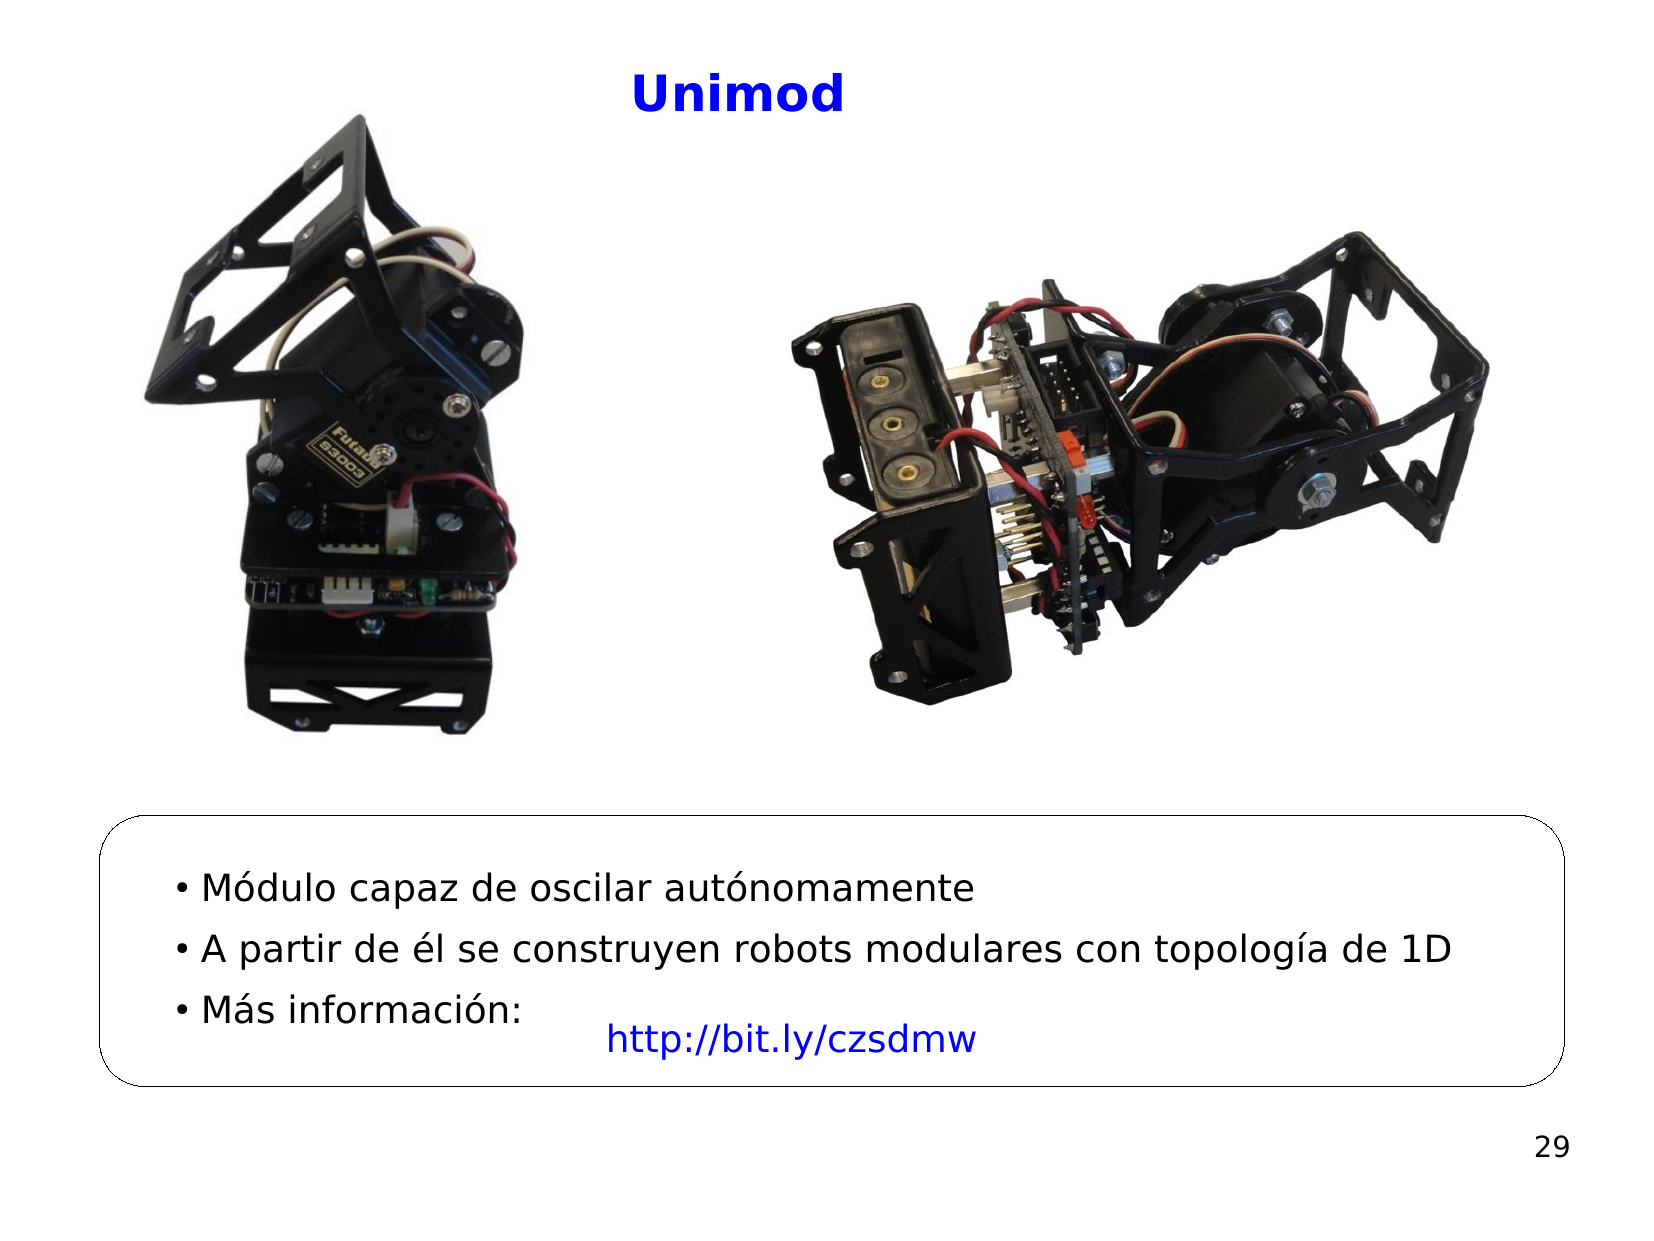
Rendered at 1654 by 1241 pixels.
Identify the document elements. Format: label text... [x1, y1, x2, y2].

picture [764, 210, 1510, 724]
text_box Unimod [616, 57, 862, 131]
text_box http://bit.ly/czsdmw [591, 1010, 994, 1072]
picture [83, 90, 661, 804]
text_box Módulo capaz de oscilar autónomamente A partir de él se construyen robots modulares con topología de 1D Más información: [160, 859, 1469, 1066]
